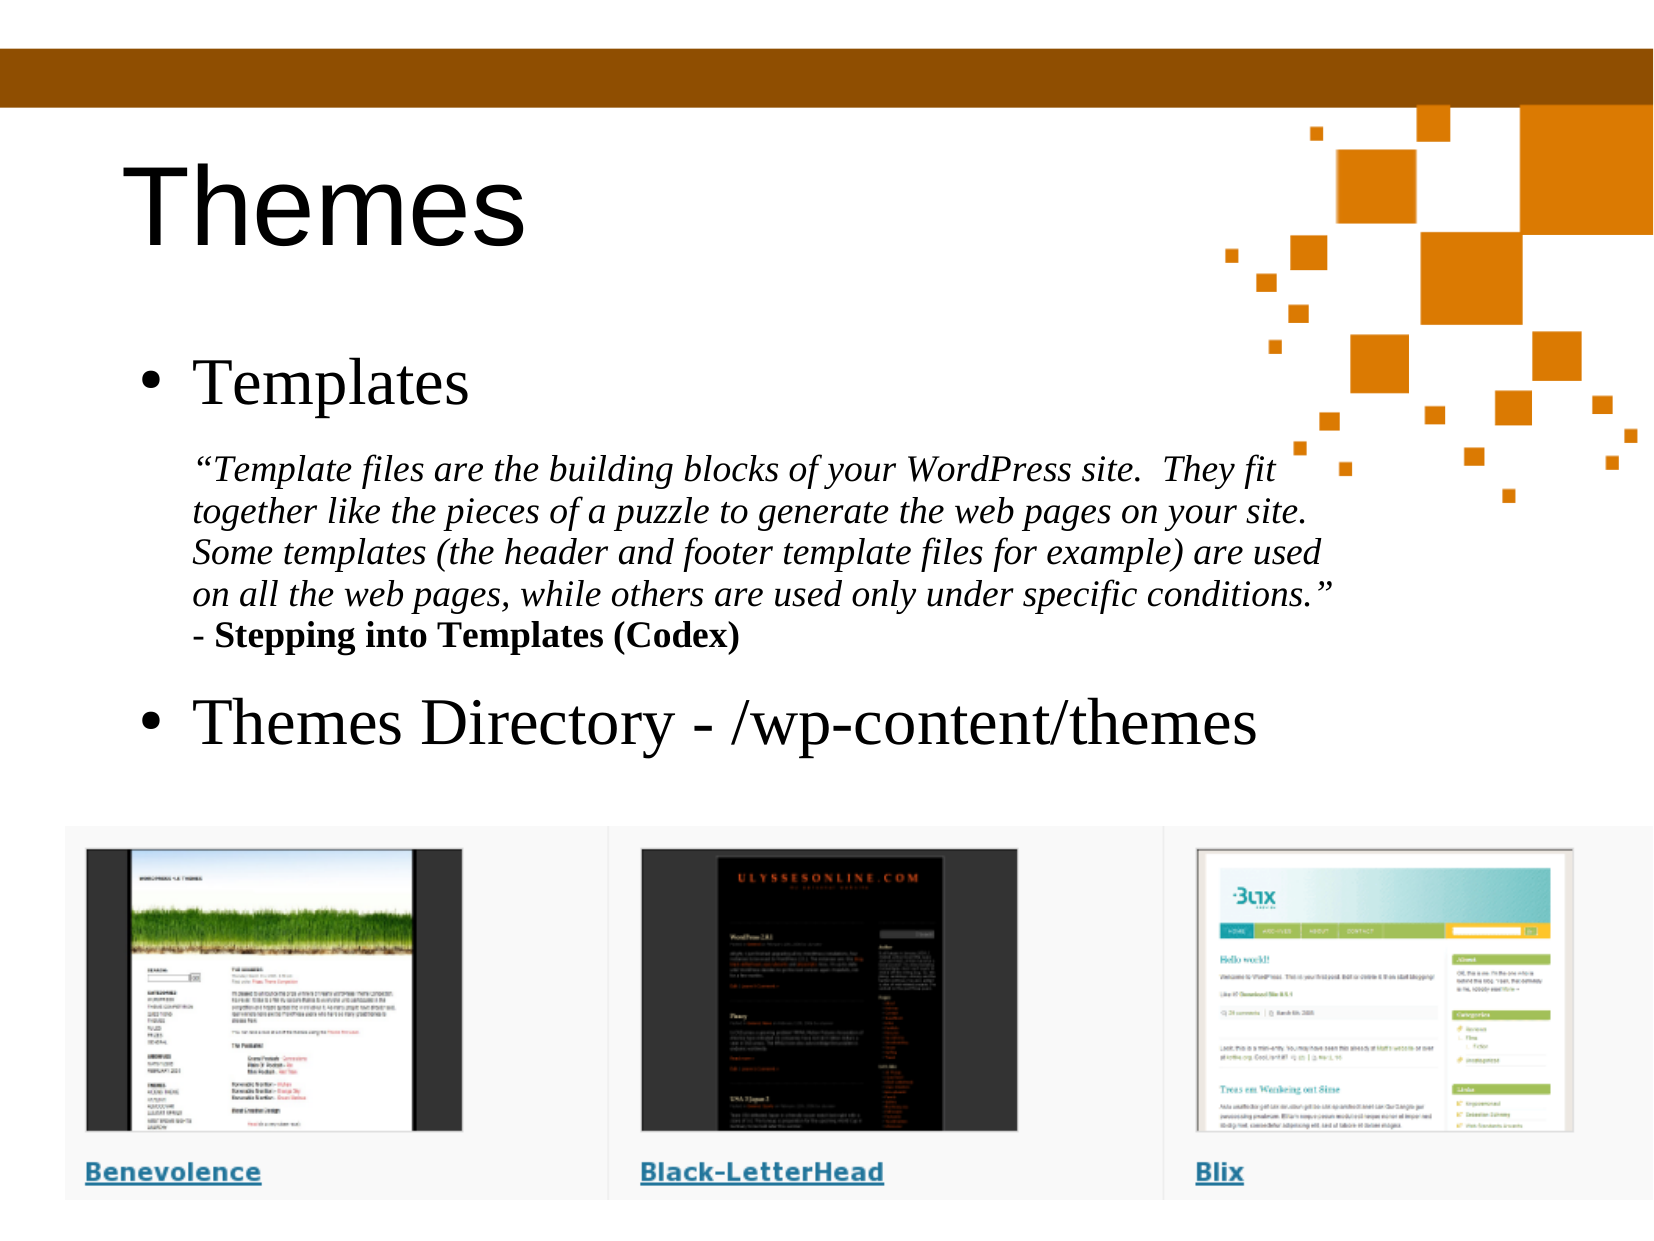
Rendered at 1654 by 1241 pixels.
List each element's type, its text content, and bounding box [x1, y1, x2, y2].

picture [0, 0, 1654, 1241]
title Themes [121, 102, 1533, 311]
list Templates “Template files are the building blocks of your WordPress site. They fit together like the pieces of a puzzle to generate the web pages on your site. Some templates (the header and footer template files for example) are used on all the web pages, while others are used only under specific conditions.” - Stepping into Templates (Codex) Themes Directory - /wp-content/themes [121, 344, 1351, 826]
